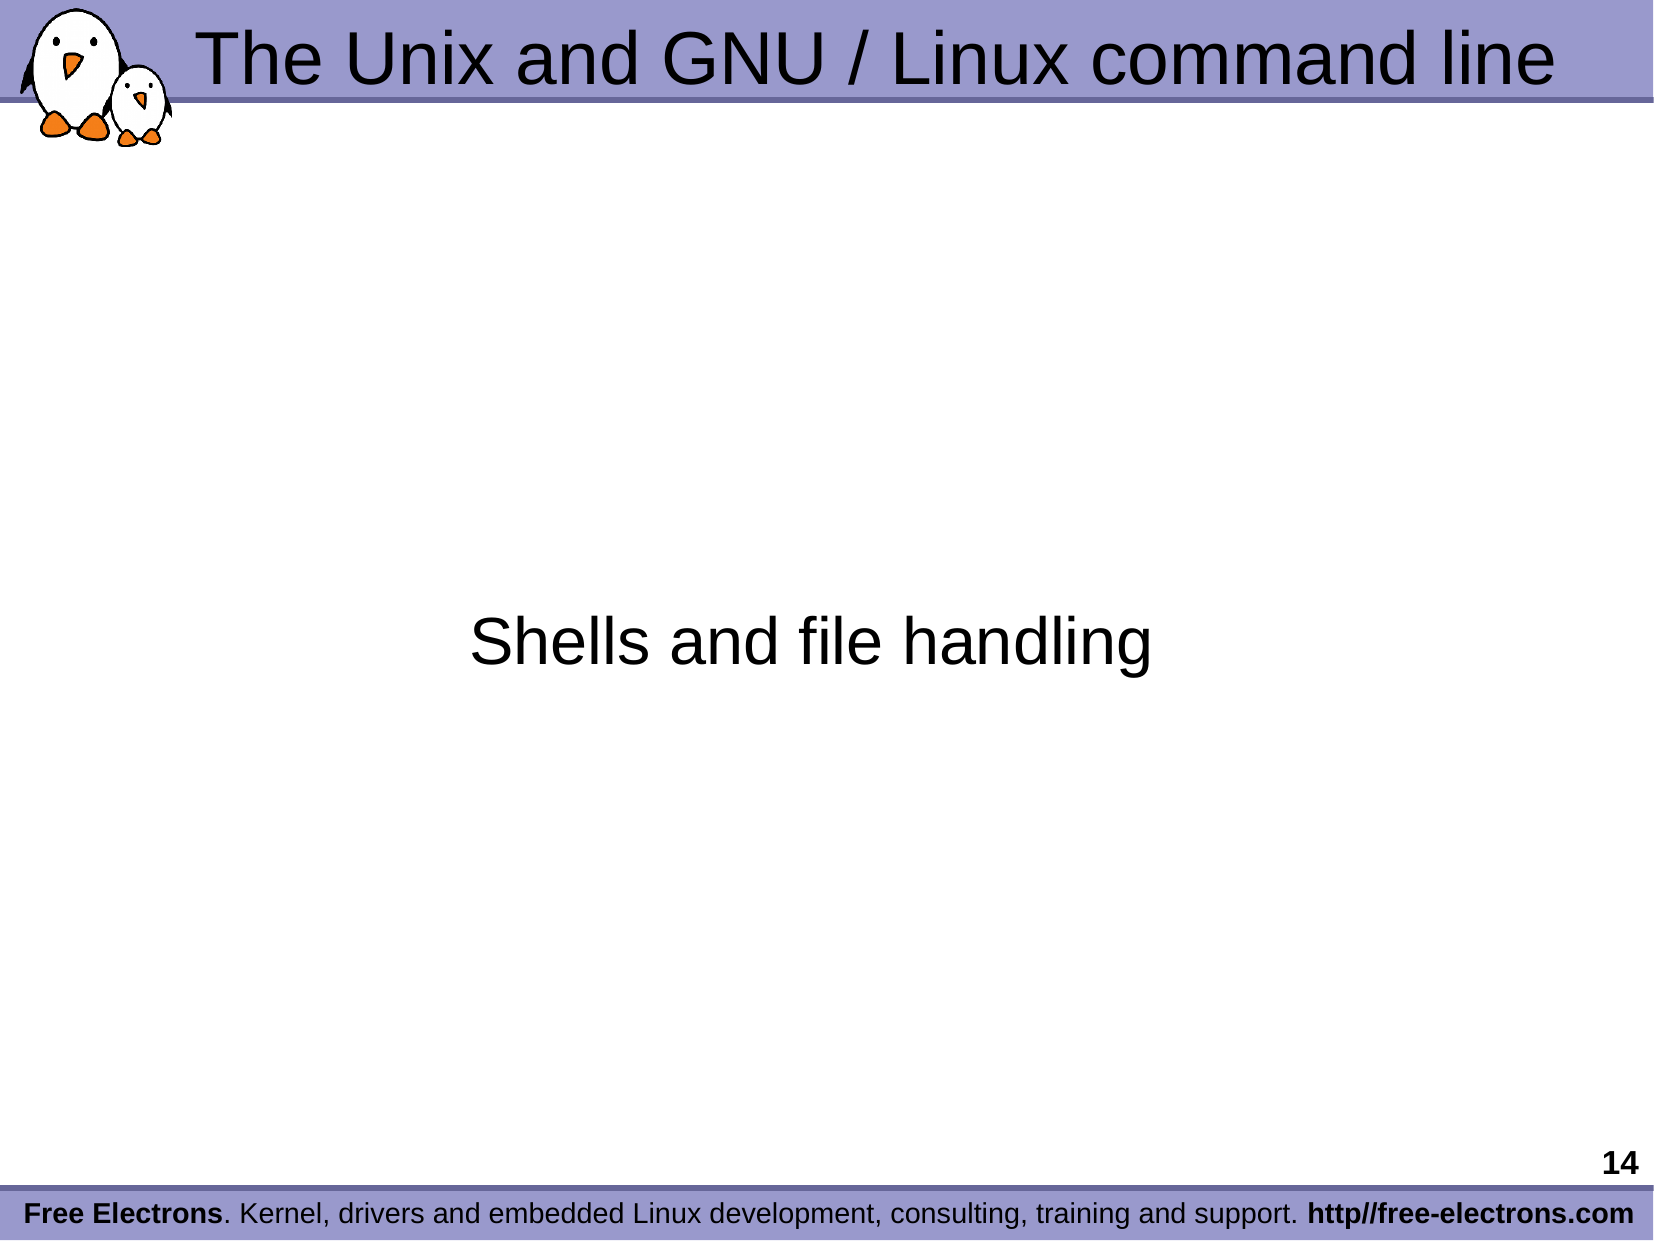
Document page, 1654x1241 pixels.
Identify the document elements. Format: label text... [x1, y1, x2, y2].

picture [20, 8, 172, 147]
subtitle Shells and file handling [105, 216, 1518, 1066]
title The Unix and GNU / Linux command line [131, 12, 1622, 106]
